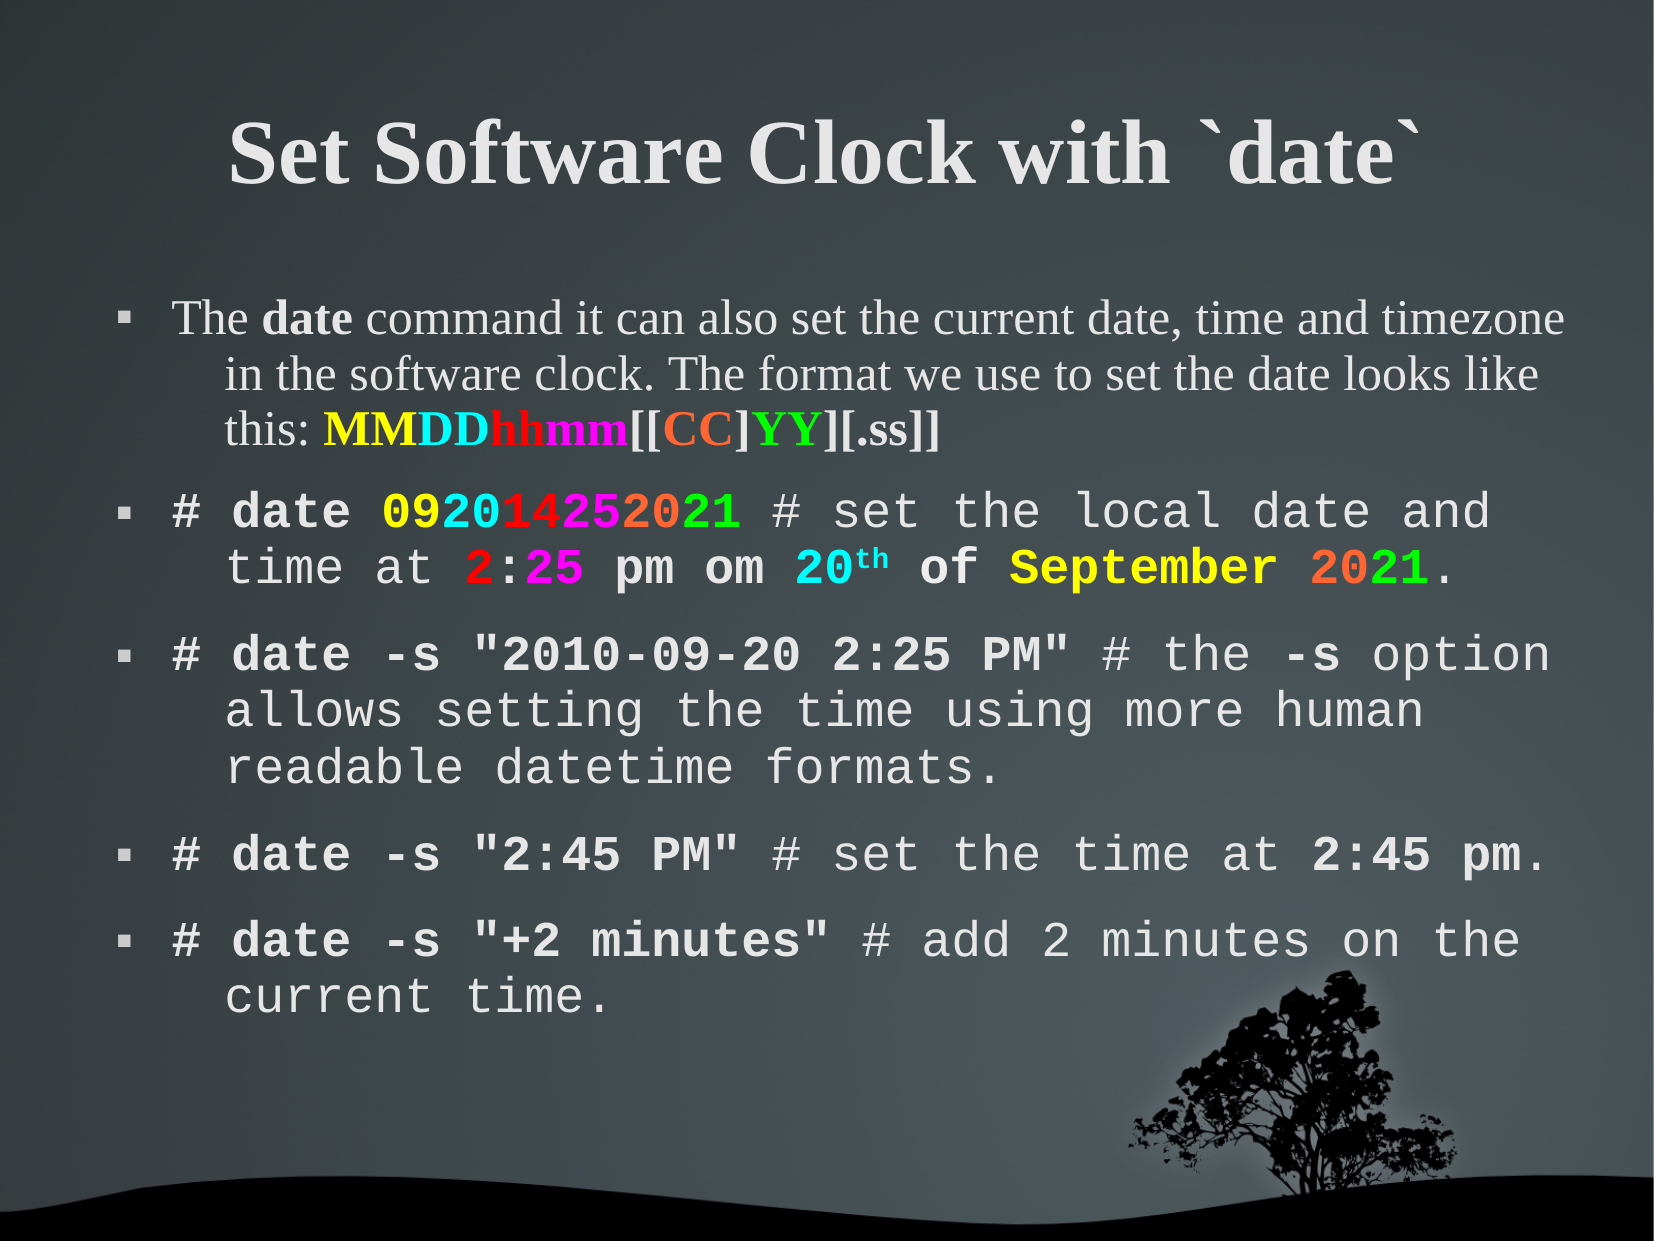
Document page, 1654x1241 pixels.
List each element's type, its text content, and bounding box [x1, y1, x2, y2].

picture [0, 0, 1654, 1241]
list The date command it can also set the current date, time and timezone in the software clock. The format we use to set the date looks like this: MMDDhhmm[[CC]YY][.ss]] # date 092014252021 # set the local date and time at 2:25 pm om 20th of September 2021. # date -s "2010-09-20 2:25 PM" # the -s option allows setting the time using more human readable datetime formats. # date -s "2:45 PM" # set the time at 2:45 pm. # date -s "+2 minutes" # add 2 minutes on the current time. [82, 290, 1571, 1109]
title Set Software Clock with `date` [82, 33, 1571, 273]
